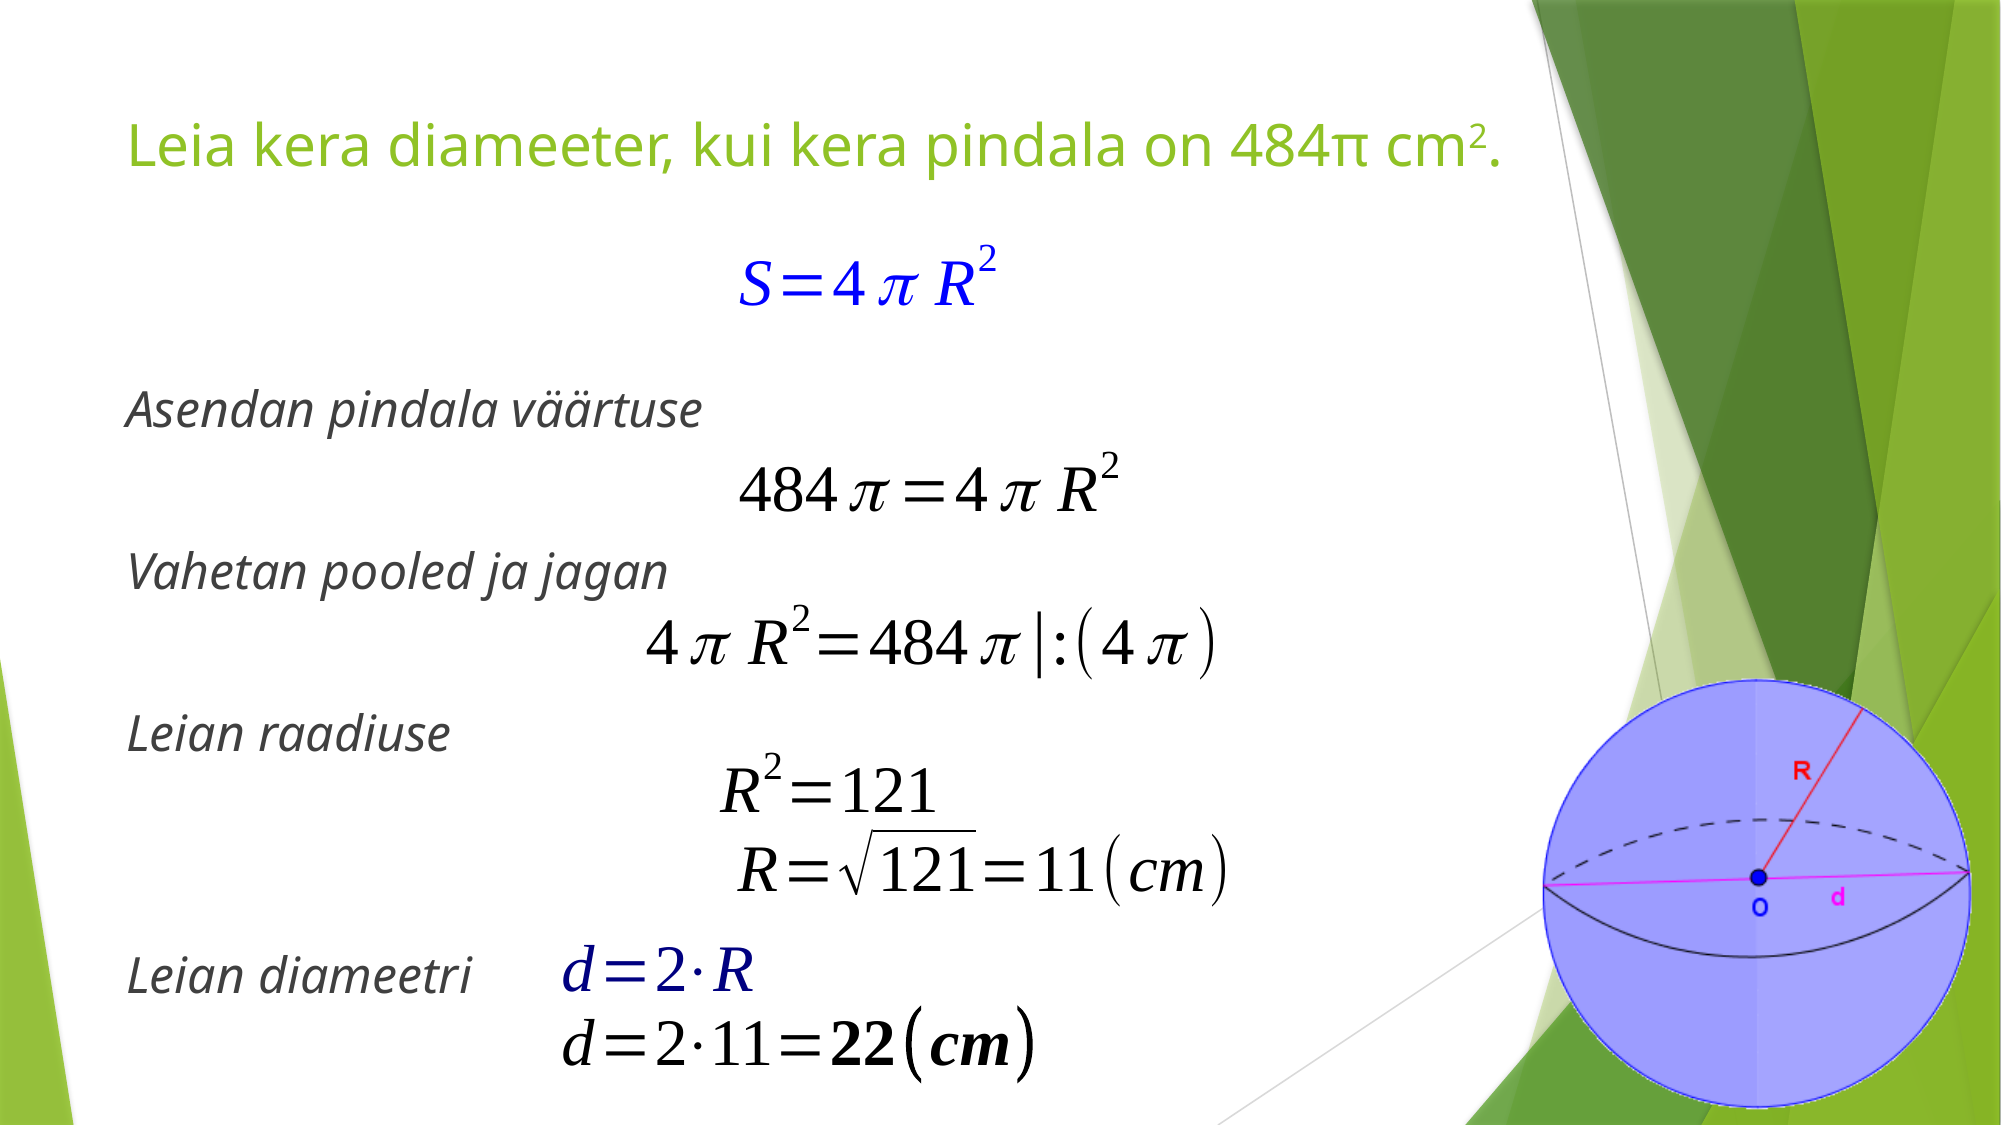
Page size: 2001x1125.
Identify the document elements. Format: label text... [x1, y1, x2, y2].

chart [730, 442, 1127, 527]
chart [553, 931, 1044, 1084]
chart [637, 595, 1225, 684]
list Asendan pindala väärtuse Vahetan pooled ja jagan Leian raadiuse Leian diameetri [111, 208, 1491, 1106]
title Leia kera diameeter, kui kera pindala on 484π cm2. [111, 99, 1522, 317]
picture [1535, 654, 1989, 1125]
chart [730, 236, 1004, 320]
chart [710, 743, 1238, 911]
